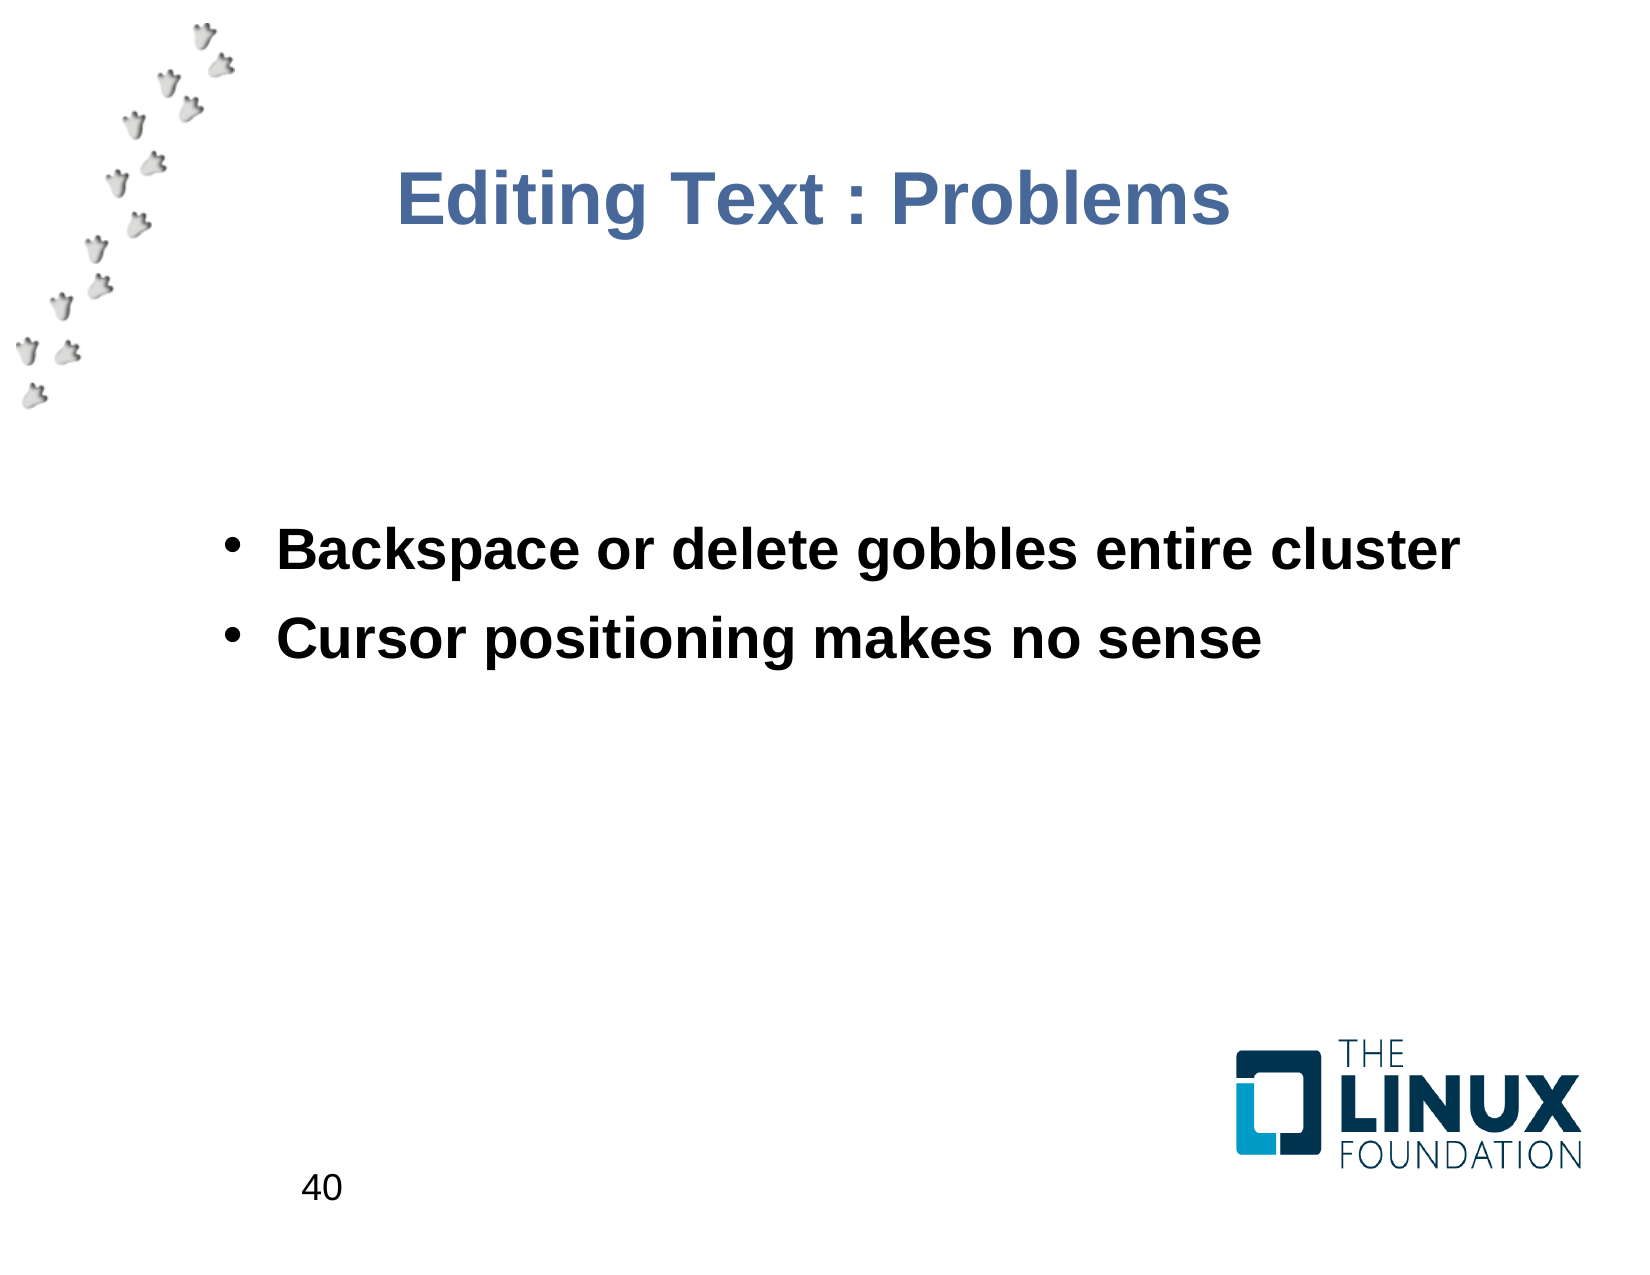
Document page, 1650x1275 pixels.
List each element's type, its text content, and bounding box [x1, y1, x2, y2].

list Backspace or delete gobbles entire cluster Cursor positioning makes no sense [187, 520, 1501, 784]
title Editing Text : Problems [135, 104, 1515, 299]
picture [1216, 1012, 1613, 1200]
picture [16, 23, 235, 430]
